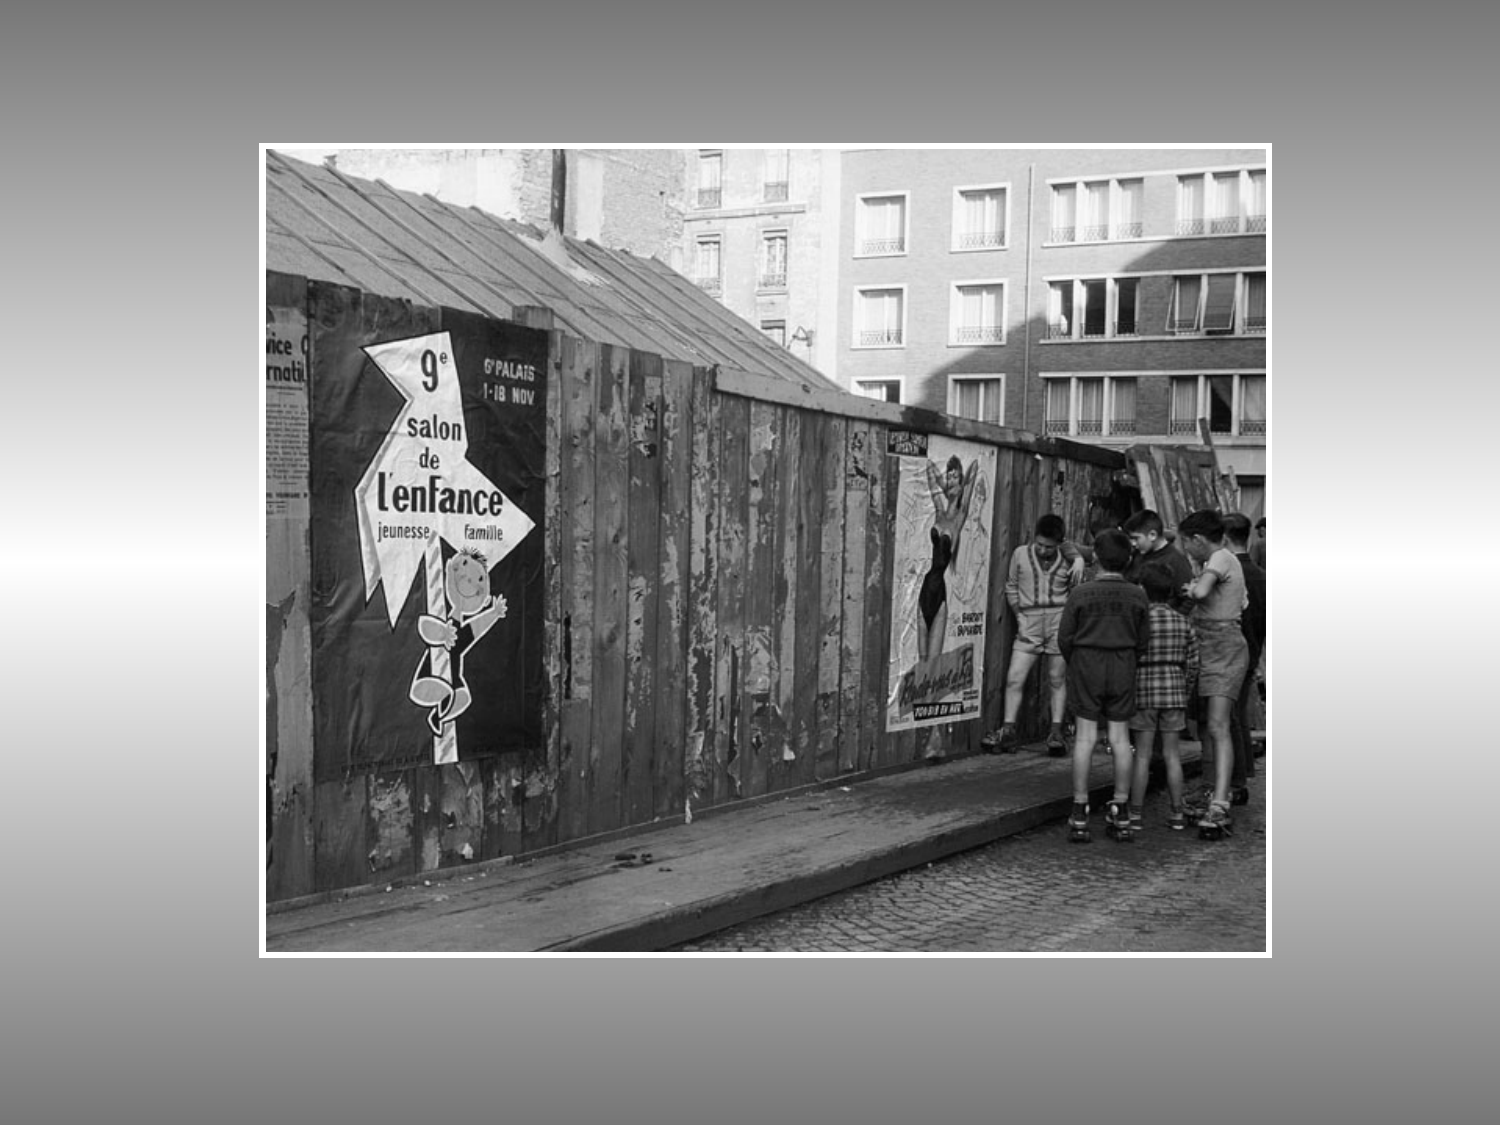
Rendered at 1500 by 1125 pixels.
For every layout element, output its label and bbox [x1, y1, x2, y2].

picture [265, 148, 1266, 953]
